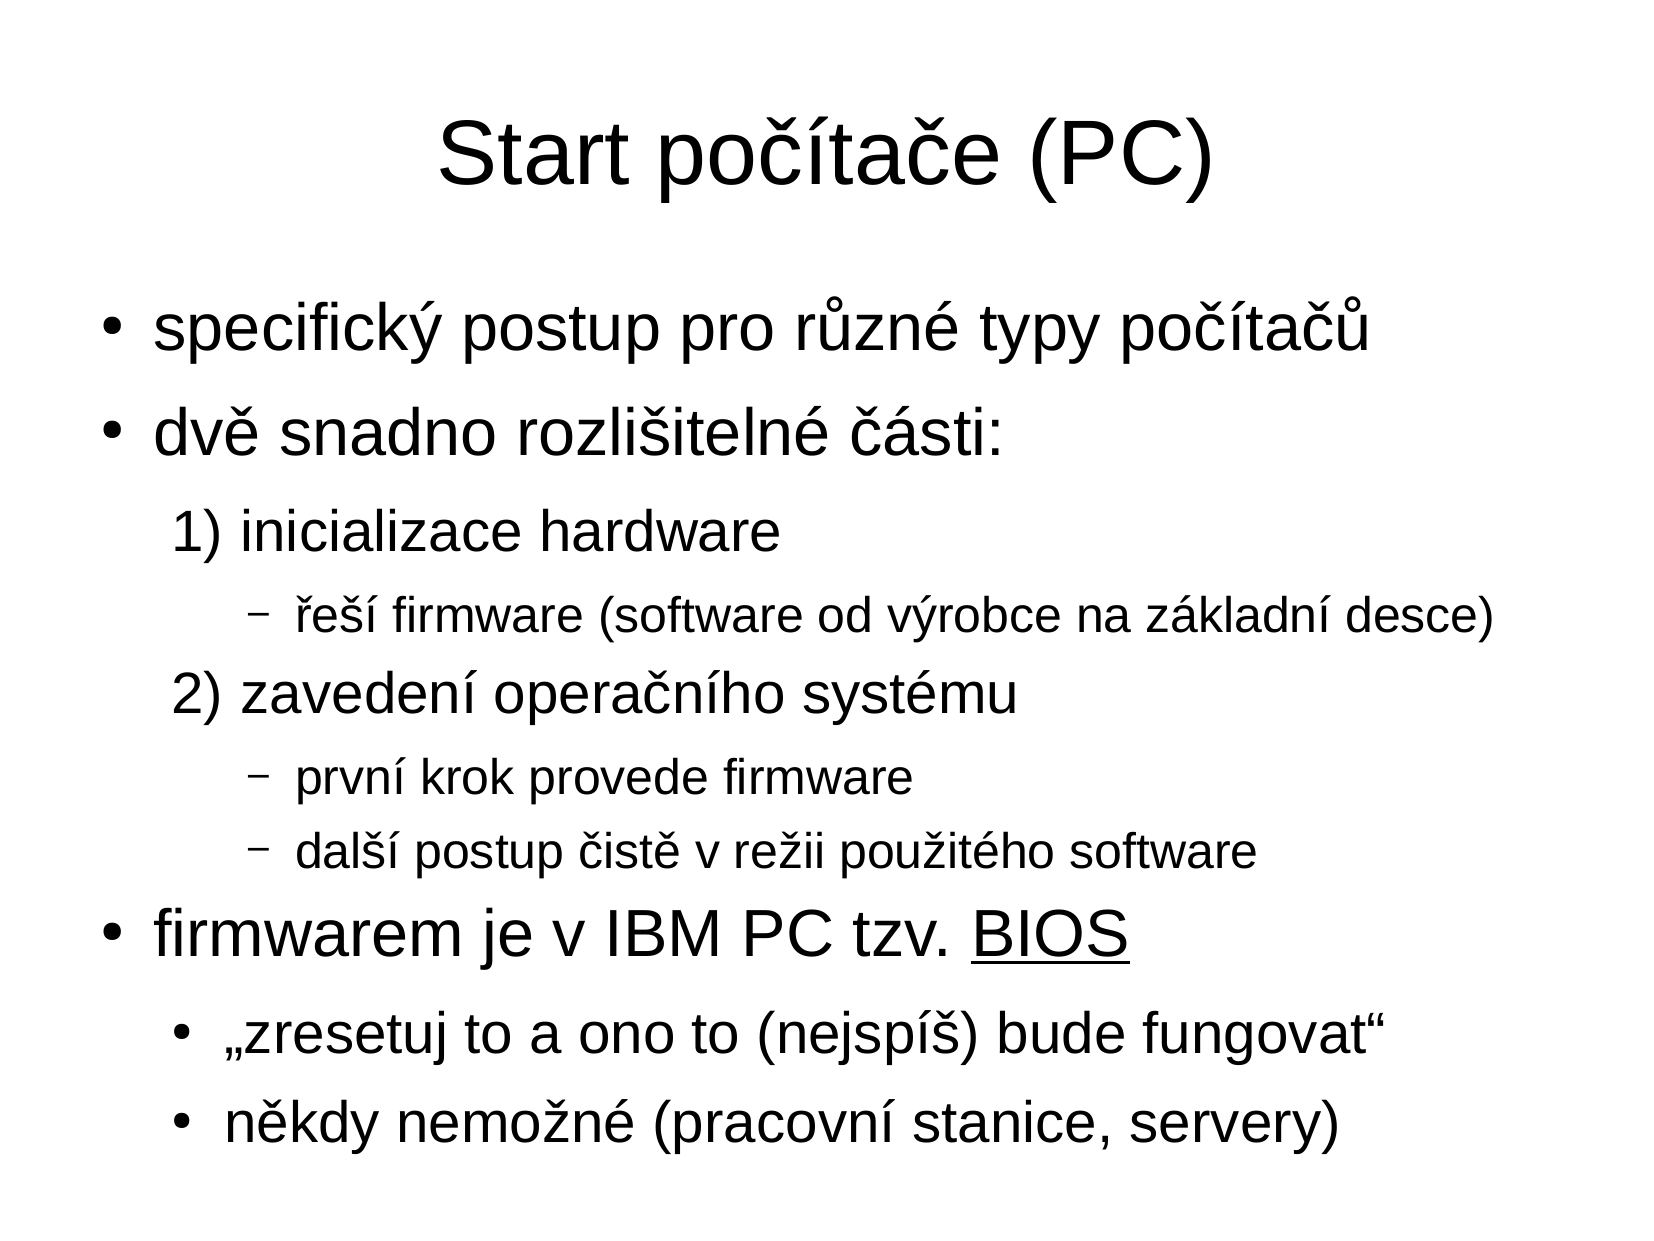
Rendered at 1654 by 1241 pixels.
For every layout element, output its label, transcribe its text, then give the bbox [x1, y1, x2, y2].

list specifický postup pro různé typy počítačů dvě snadno rozlišitelné části: inicializace hardware řeší firmware (software od výrobce na základní desce) zavedení operačního systému první krok provede firmware další postup čistě v režii použitého software firmwarem je v IBM PC tzv. BIOS „zresetuj to a ono to (nejspíš) bude fungovat“ někdy nemožné (pracovní stanice, servery) [82, 290, 1571, 1155]
title Start počítače (PC) [82, 56, 1571, 250]
